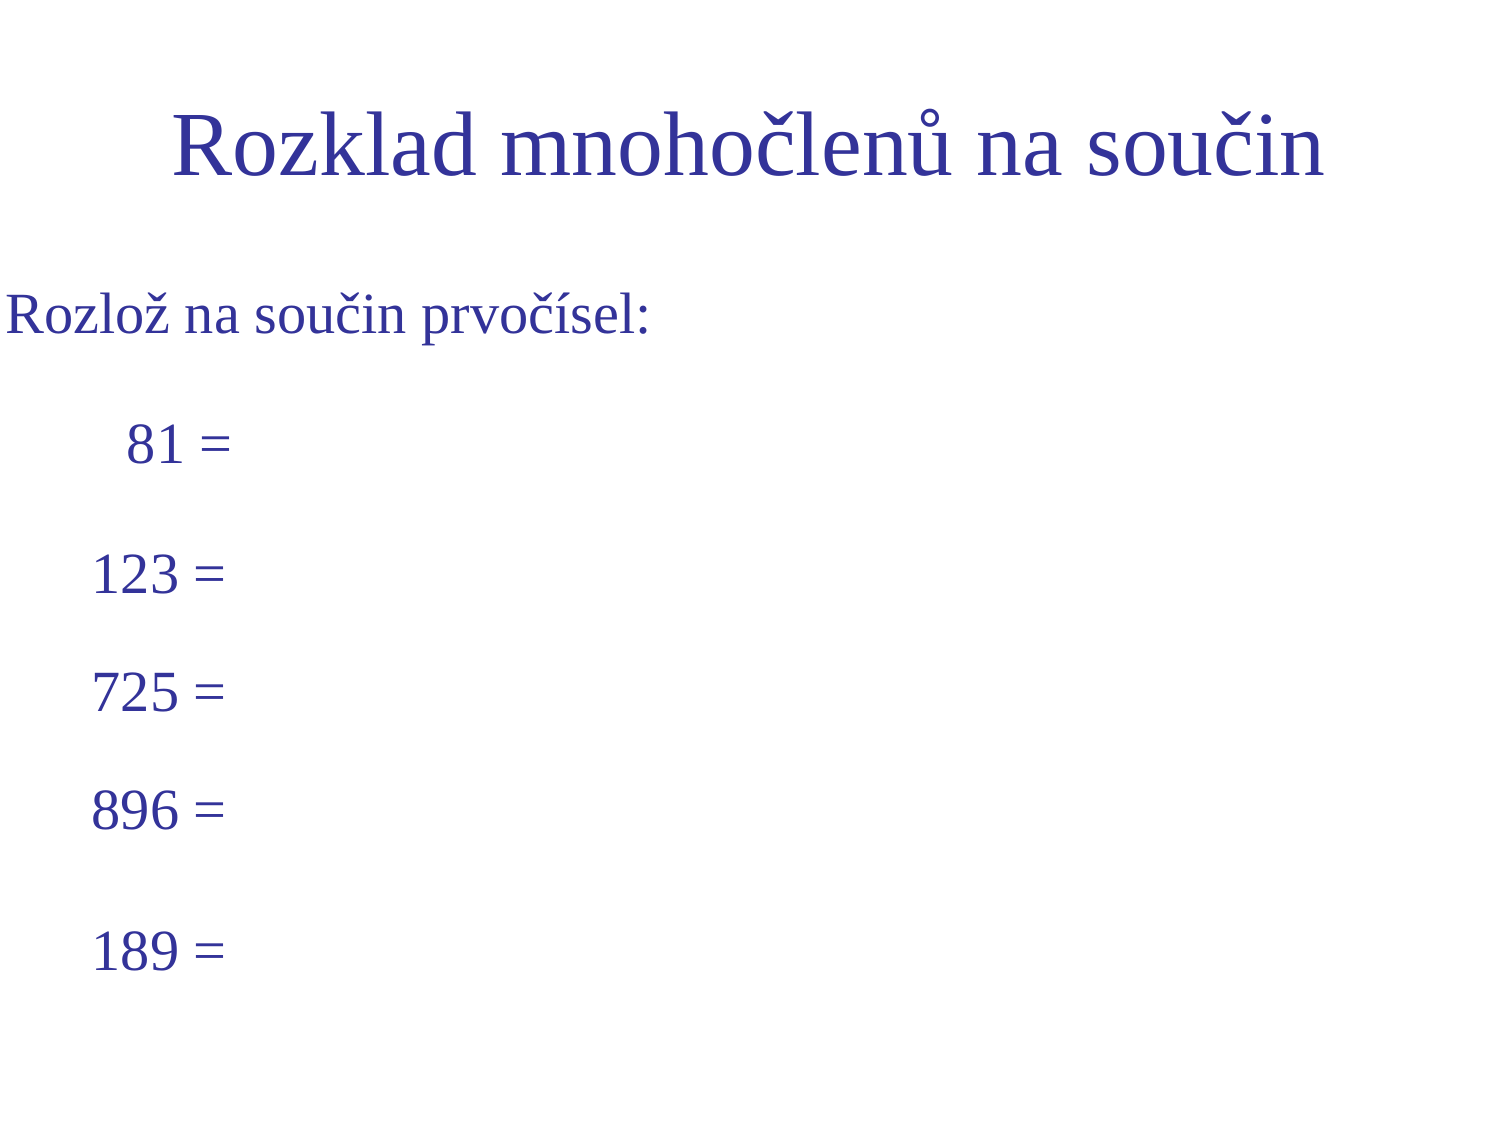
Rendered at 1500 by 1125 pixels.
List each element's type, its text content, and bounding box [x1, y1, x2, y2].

text_box 725 = [76, 645, 254, 731]
text_box 896 = [76, 763, 254, 849]
text_box 189 = [76, 904, 254, 991]
text_box 123 = [76, 526, 254, 613]
text_box Rozlož na součin prvočísel: [0, 267, 1459, 353]
text_box Rozklad mnohočlenů na součin [75, 45, 1426, 233]
text_box 81 = [112, 397, 264, 483]
